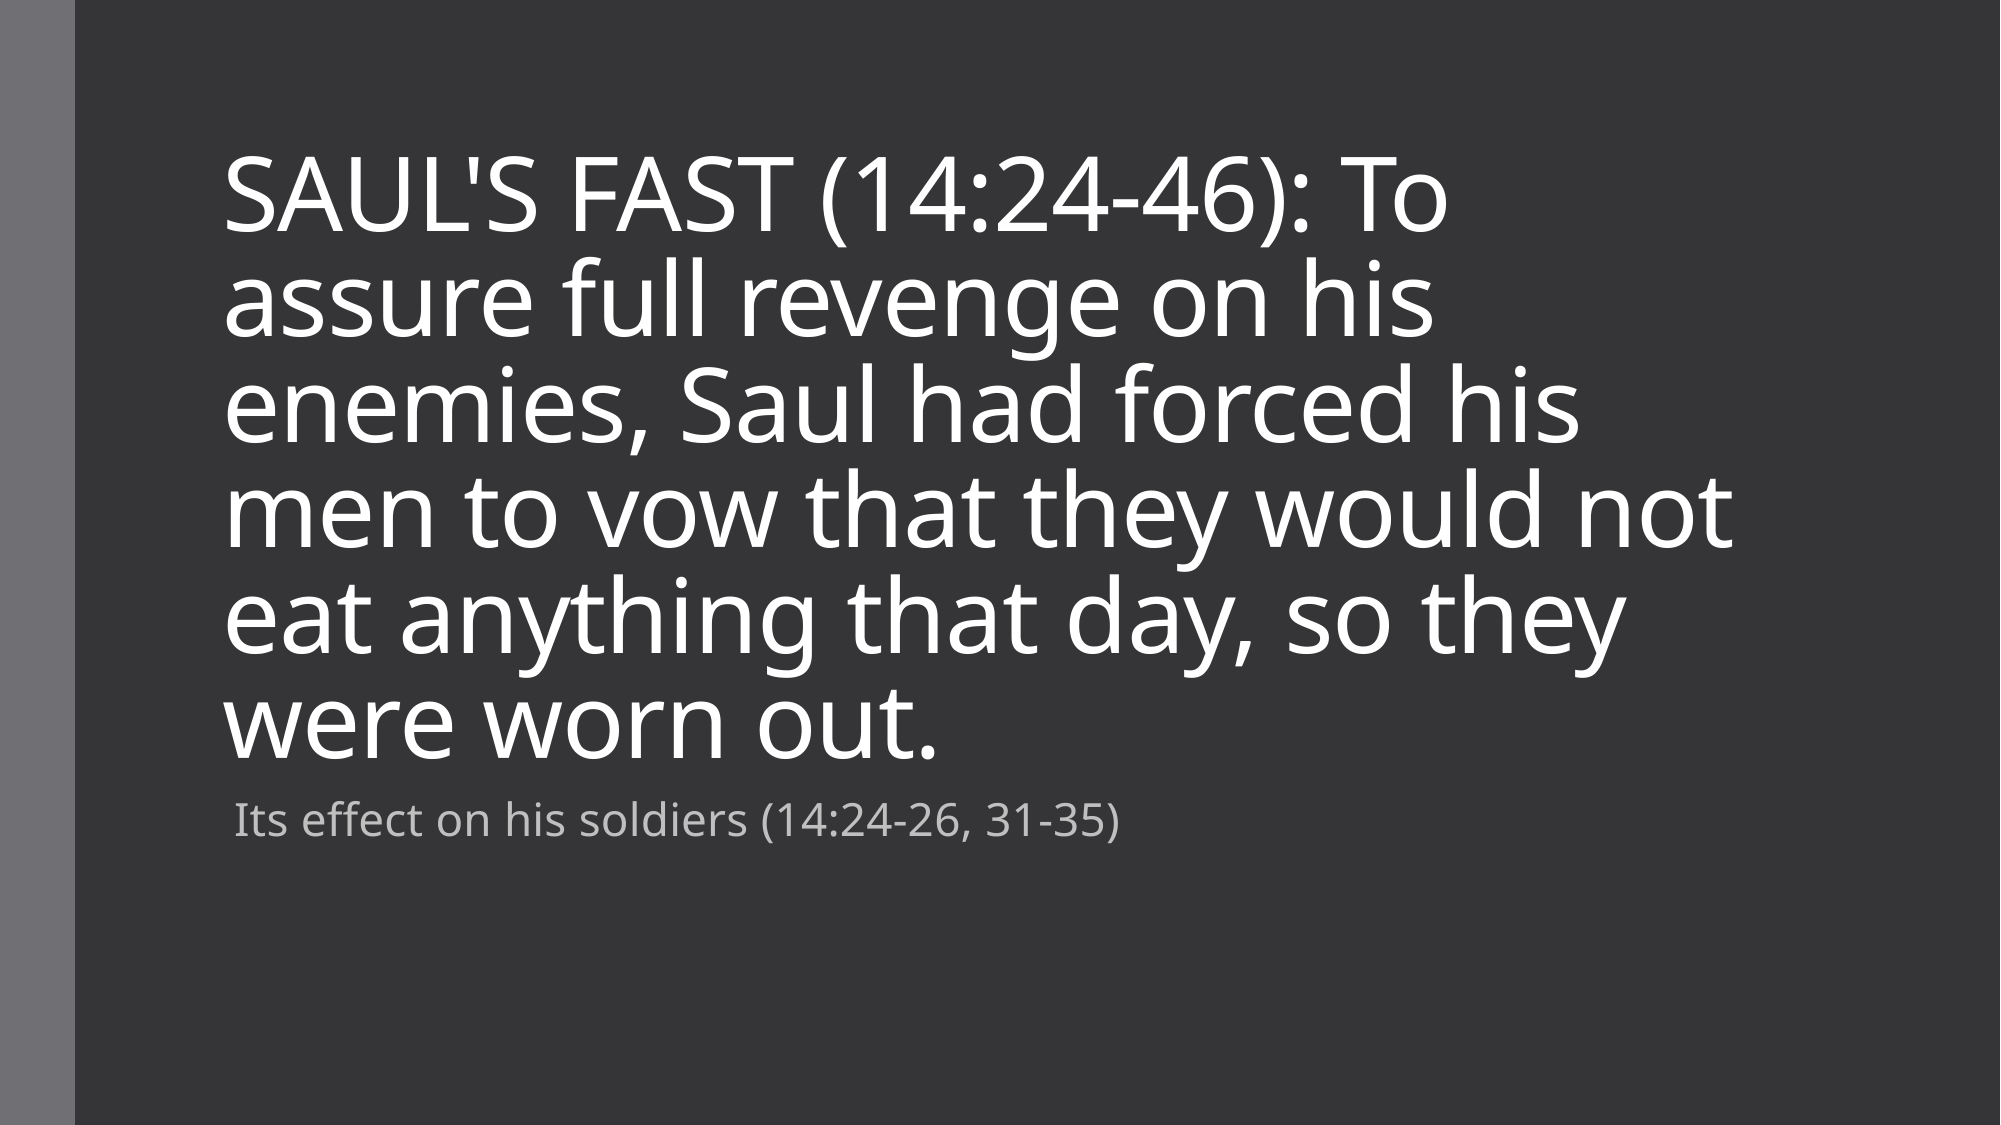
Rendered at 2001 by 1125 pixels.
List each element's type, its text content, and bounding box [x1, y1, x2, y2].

subtitle Its effect on his soldiers (14:24-26, 31-35) [206, 787, 1752, 1066]
title SAUL'S FAST (14:24-46): To assure full revenge on his enemies, Saul had forced his men to vow that they would not eat anything that day, so they were worn out. [206, 124, 1752, 787]
